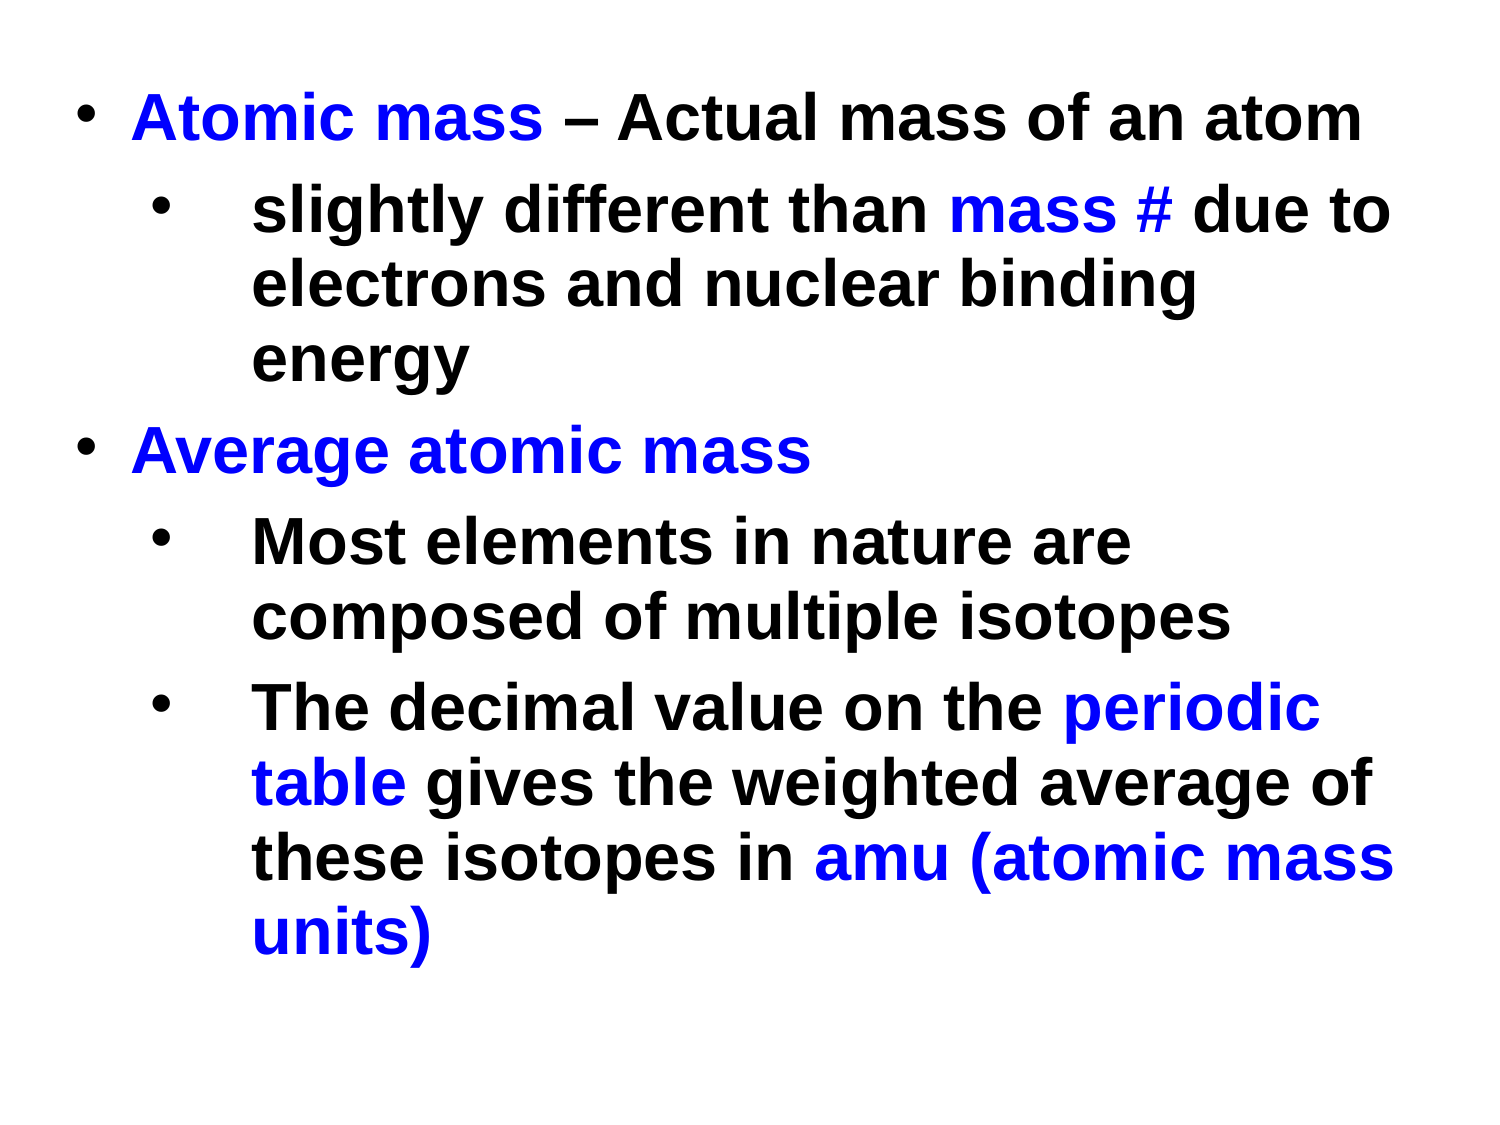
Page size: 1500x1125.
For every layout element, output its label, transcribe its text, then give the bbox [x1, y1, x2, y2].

text_box Atomic mass – Actual mass of an atom slightly different than mass # due to electrons and nuclear binding energy Average atomic mass Most elements in nature are composed of multiple isotopes The decimal value on the periodic table gives the weighted average of these isotopes in amu (atomic mass units) [75, 45, 1425, 1005]
